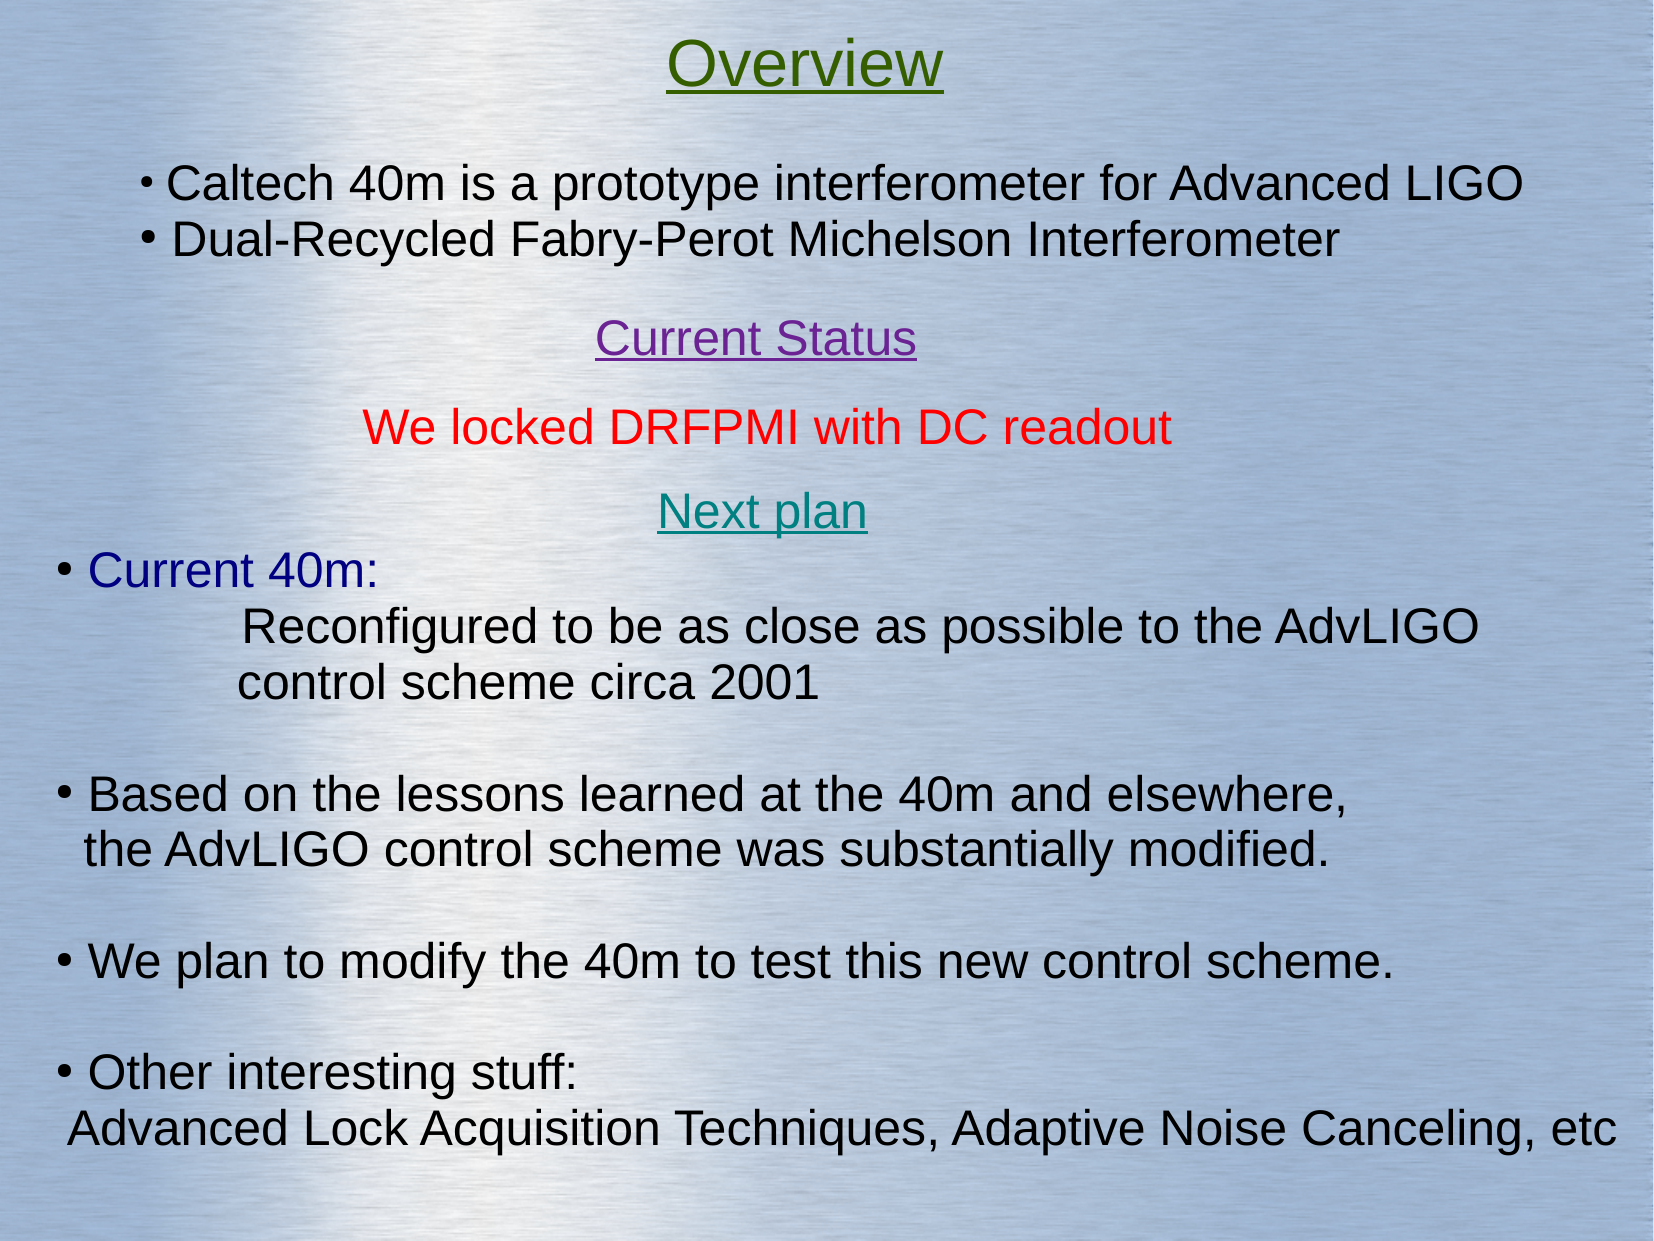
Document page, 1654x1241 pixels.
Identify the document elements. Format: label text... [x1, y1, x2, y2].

text_box Current Status [580, 302, 933, 374]
text_box Next plan [642, 475, 883, 547]
text_box We locked DRFPMI with DC readout [347, 392, 1188, 463]
picture [0, 0, 1654, 1241]
text_box Current 40m: Reconfigured to be as close as possible to the AdvLIGO control scheme circa 2001 Based on the lessons learned at the 40m and elsewhere, the AdvLIGO control scheme was substantially modified. We plan to modify the 40m to test this new control scheme. Other interesting stuff: Advanced Lock Acquisition Techniques, Adaptive Noise Canceling, etc [40, 535, 1633, 1164]
text_box Overview [651, 18, 960, 109]
text_box Caltech 40m is a prototype interferometer for Advanced LIGO Dual-Recycled Fabry-Perot Michelson Interferometer [124, 147, 1541, 274]
